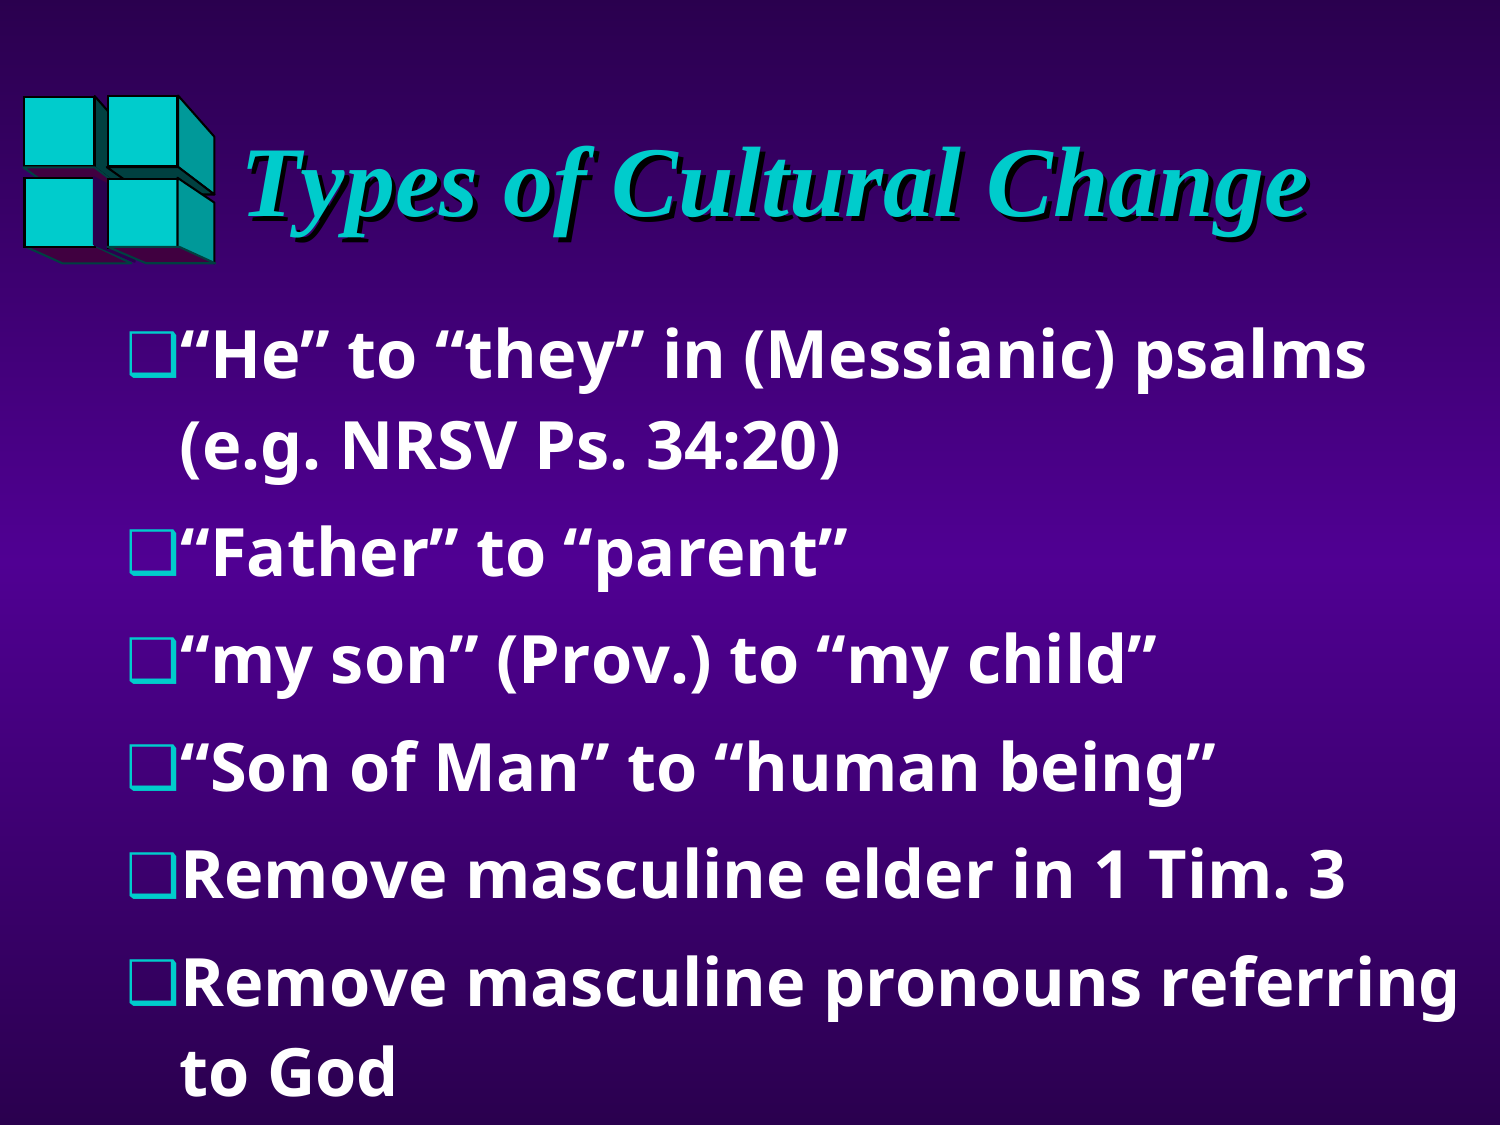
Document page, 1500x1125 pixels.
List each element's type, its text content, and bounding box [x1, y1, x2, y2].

title Types of Cultural Change [224, 78, 1388, 288]
list “He” to “they” in (Messianic) psalms (e.g. NRSV Ps. 34:20) “Father” to “parent” “my son” (Prov.) to “my child” “Son of Man” to “human being” Remove masculine elder in 1 Tim. 3 Remove masculine pronouns referring to God [112, 299, 1488, 1063]
